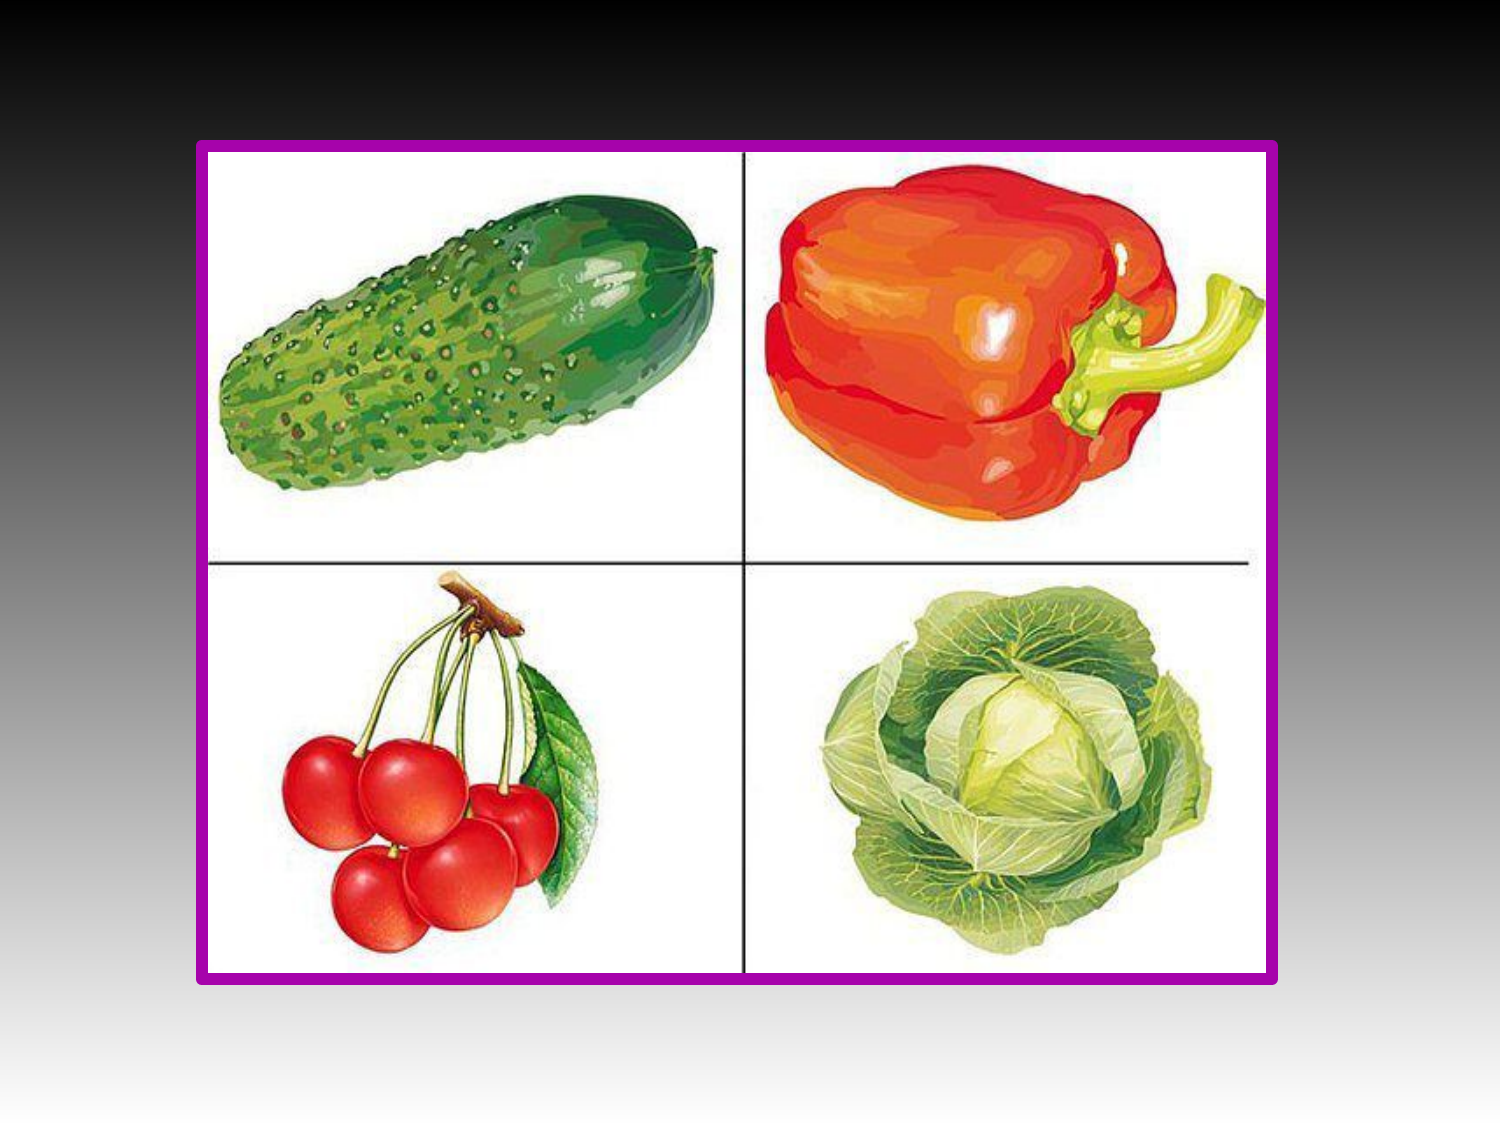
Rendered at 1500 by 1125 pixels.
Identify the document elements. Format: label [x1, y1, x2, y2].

picture [208, 152, 1266, 973]
